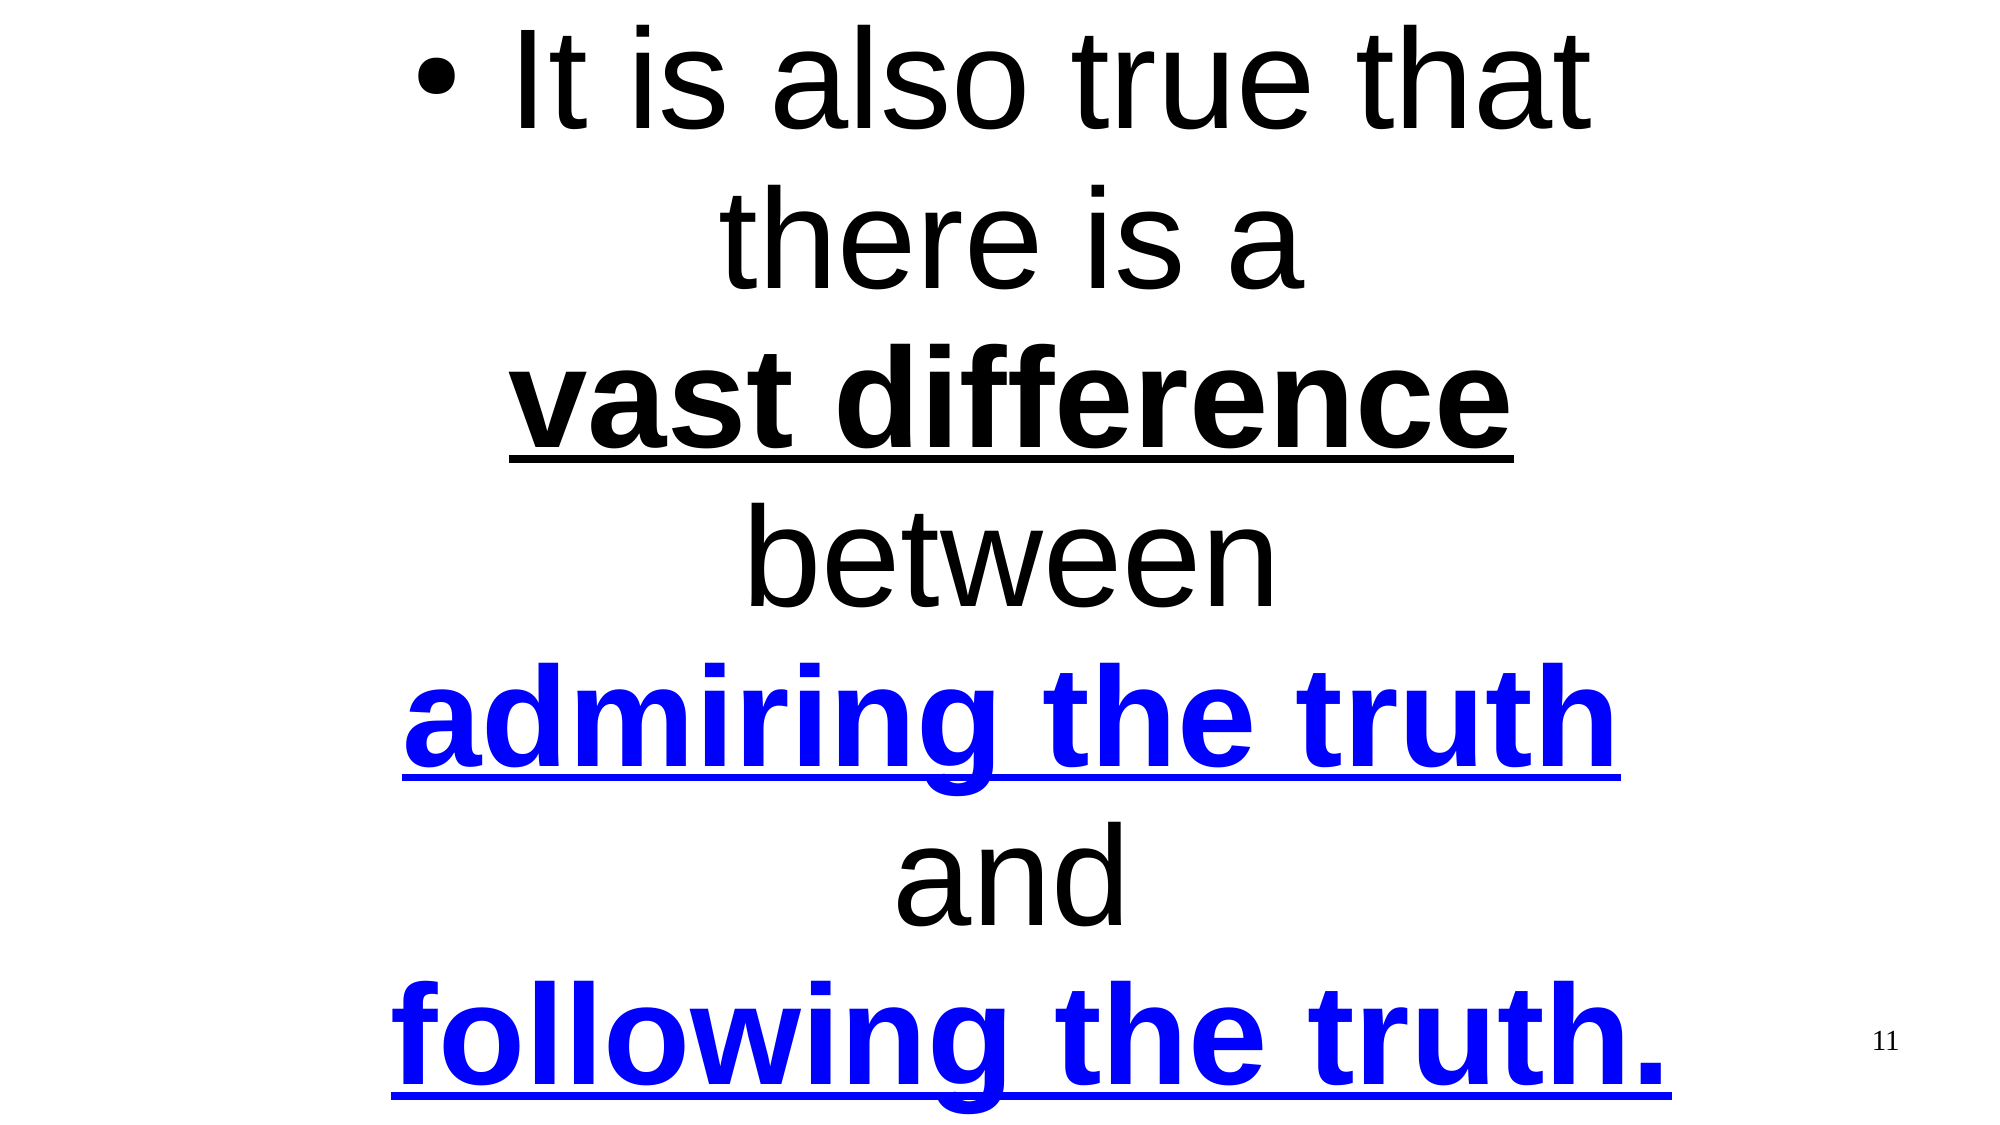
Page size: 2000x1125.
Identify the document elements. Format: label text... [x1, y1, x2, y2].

list It is also true that there is a vast difference between admiring the truth and following the truth. [0, 0, 1996, 1123]
